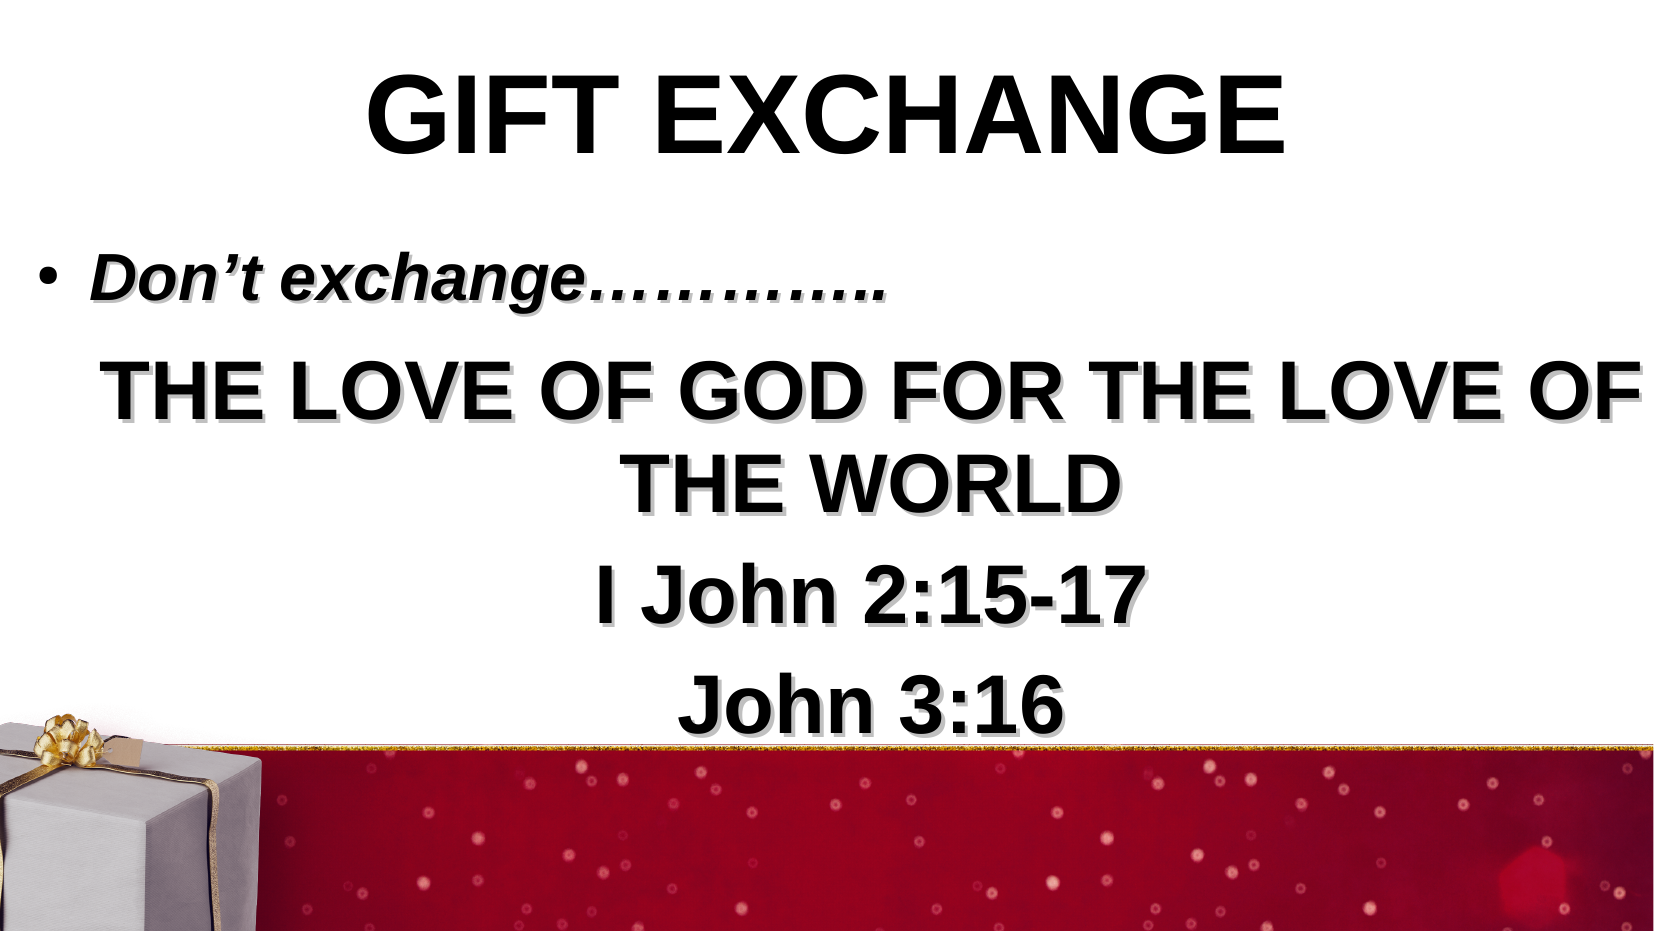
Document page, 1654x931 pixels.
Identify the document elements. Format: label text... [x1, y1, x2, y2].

picture [0, 0, 1654, 931]
list Don’t exchange………….. THE LOVE OF GOD FOR THE LOVE OF THE WORLD I John 2:15-17 John 3:16 [18, 240, 1654, 931]
title GIFT EXCHANGE [82, 37, 1571, 193]
